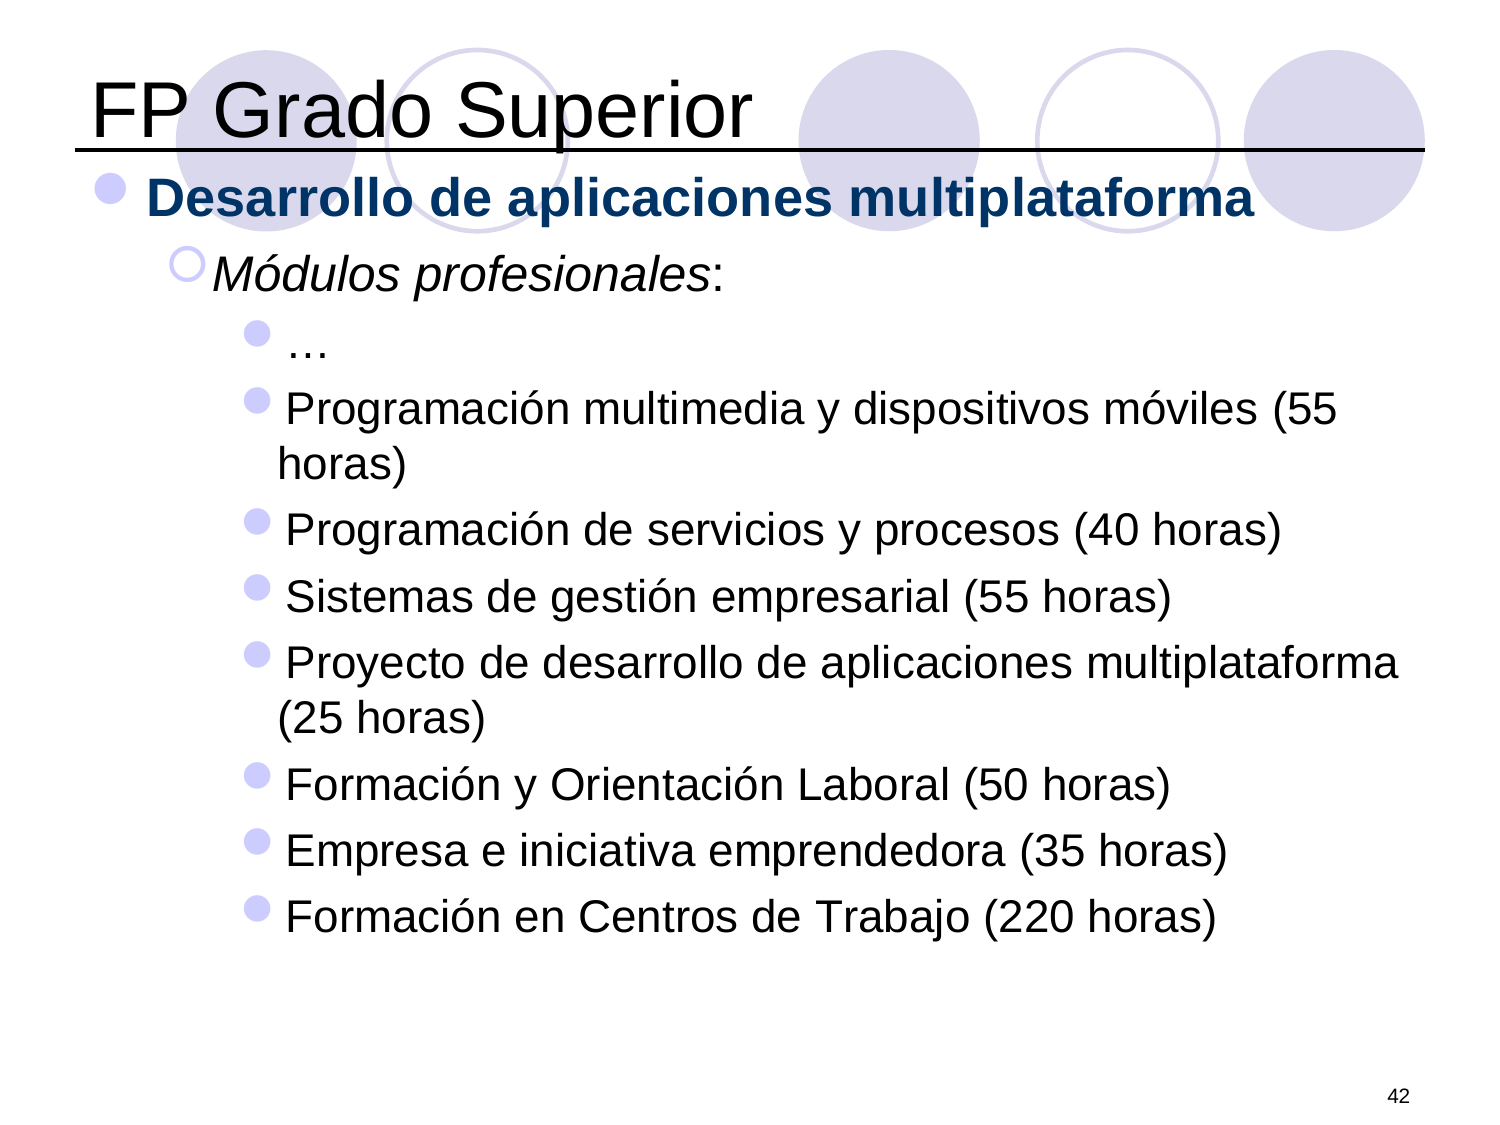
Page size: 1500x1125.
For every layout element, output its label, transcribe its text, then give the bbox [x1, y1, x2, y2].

list Desarrollo de aplicaciones multiplataforma Módulos profesionales: … Programación multimedia y dispositivos móviles (55 horas) Programación de servicios y procesos (40 horas) Sistemas de gestión empresarial (55 horas) Proyecto de desarrollo de aplicaciones multiplataforma (25 horas) Formación y Orientación Laboral (50 horas) Empresa e iniciativa emprendedora (35 horas) Formación en Centros de Trabajo (220 horas) [74, 162, 1450, 1088]
title FP Grado Superior [75, 12, 1426, 162]
text_box <number> [1402, 1088, 1426, 1101]
text_box <number> [1074, 1088, 1406, 1101]
